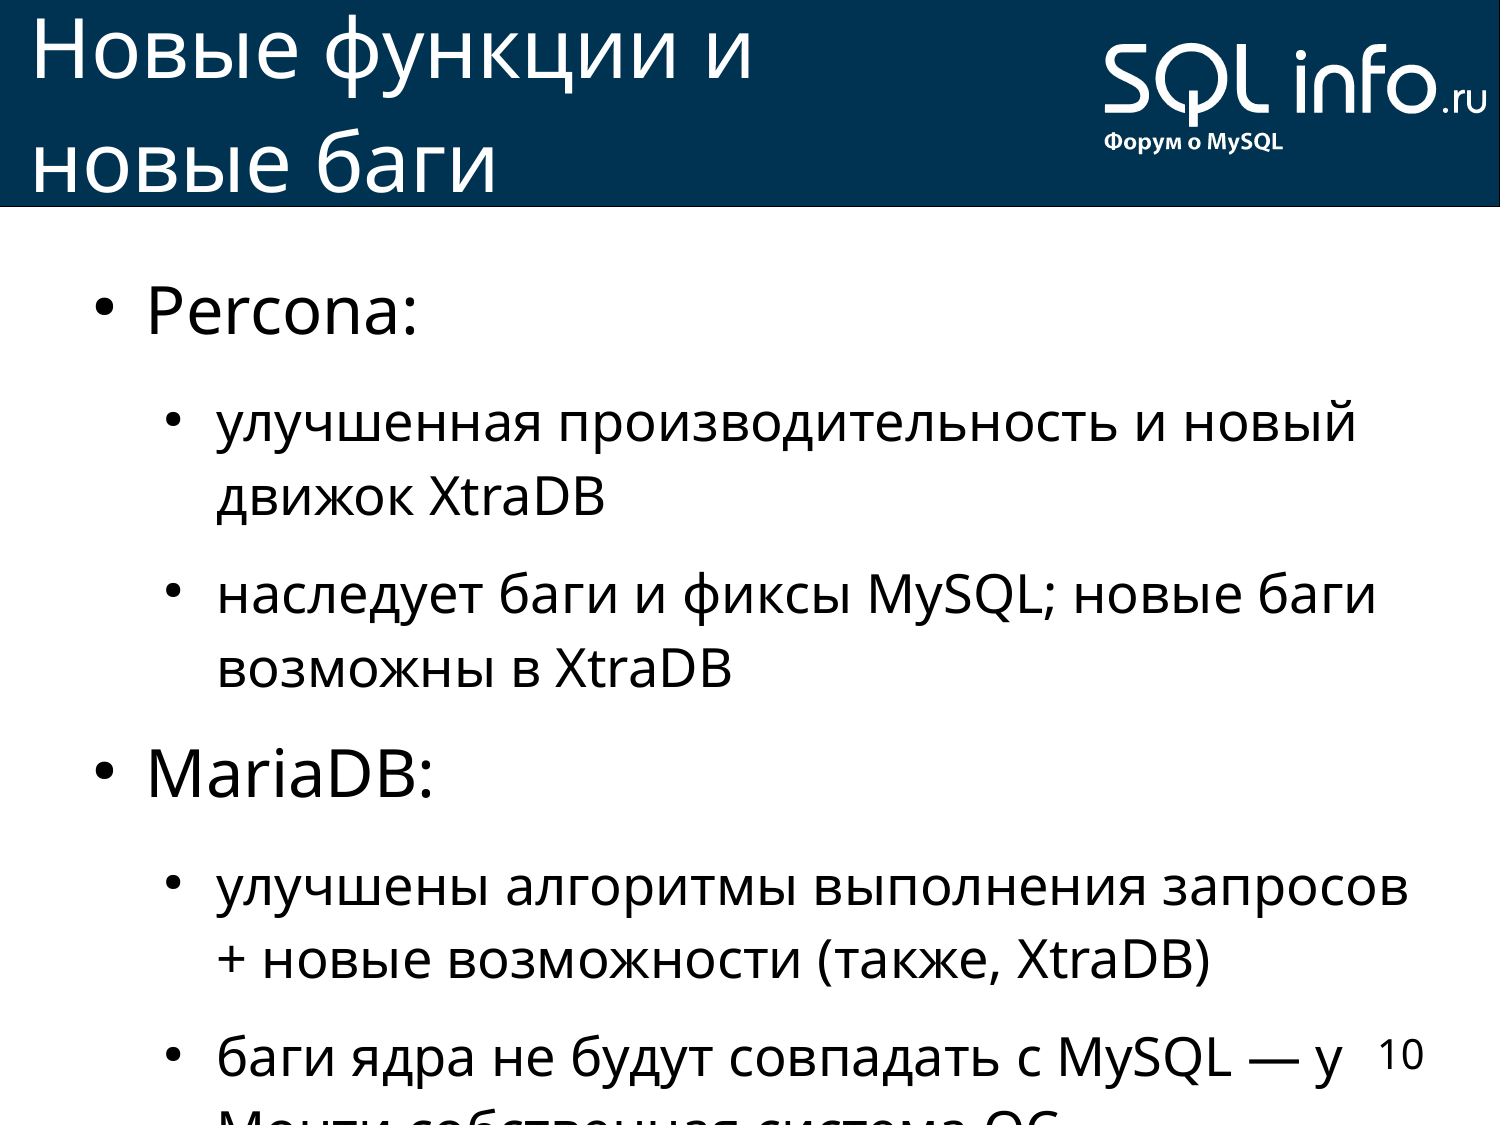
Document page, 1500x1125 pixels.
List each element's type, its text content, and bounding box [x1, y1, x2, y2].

picture [1093, 29, 1495, 166]
list Percona: улучшенная производительность и новый движок XtraDB наследует баги и фиксы MySQL; новые баги возможны в XtraDB MariaDB: улучшены алгоритмы выполнения запросов + новые возможности (также, XtraDB) баги ядра не будут совпадать с MySQL — у Монти собственная система QC [75, 263, 1447, 1093]
title Новые функции и новые баги [29, 0, 1093, 207]
